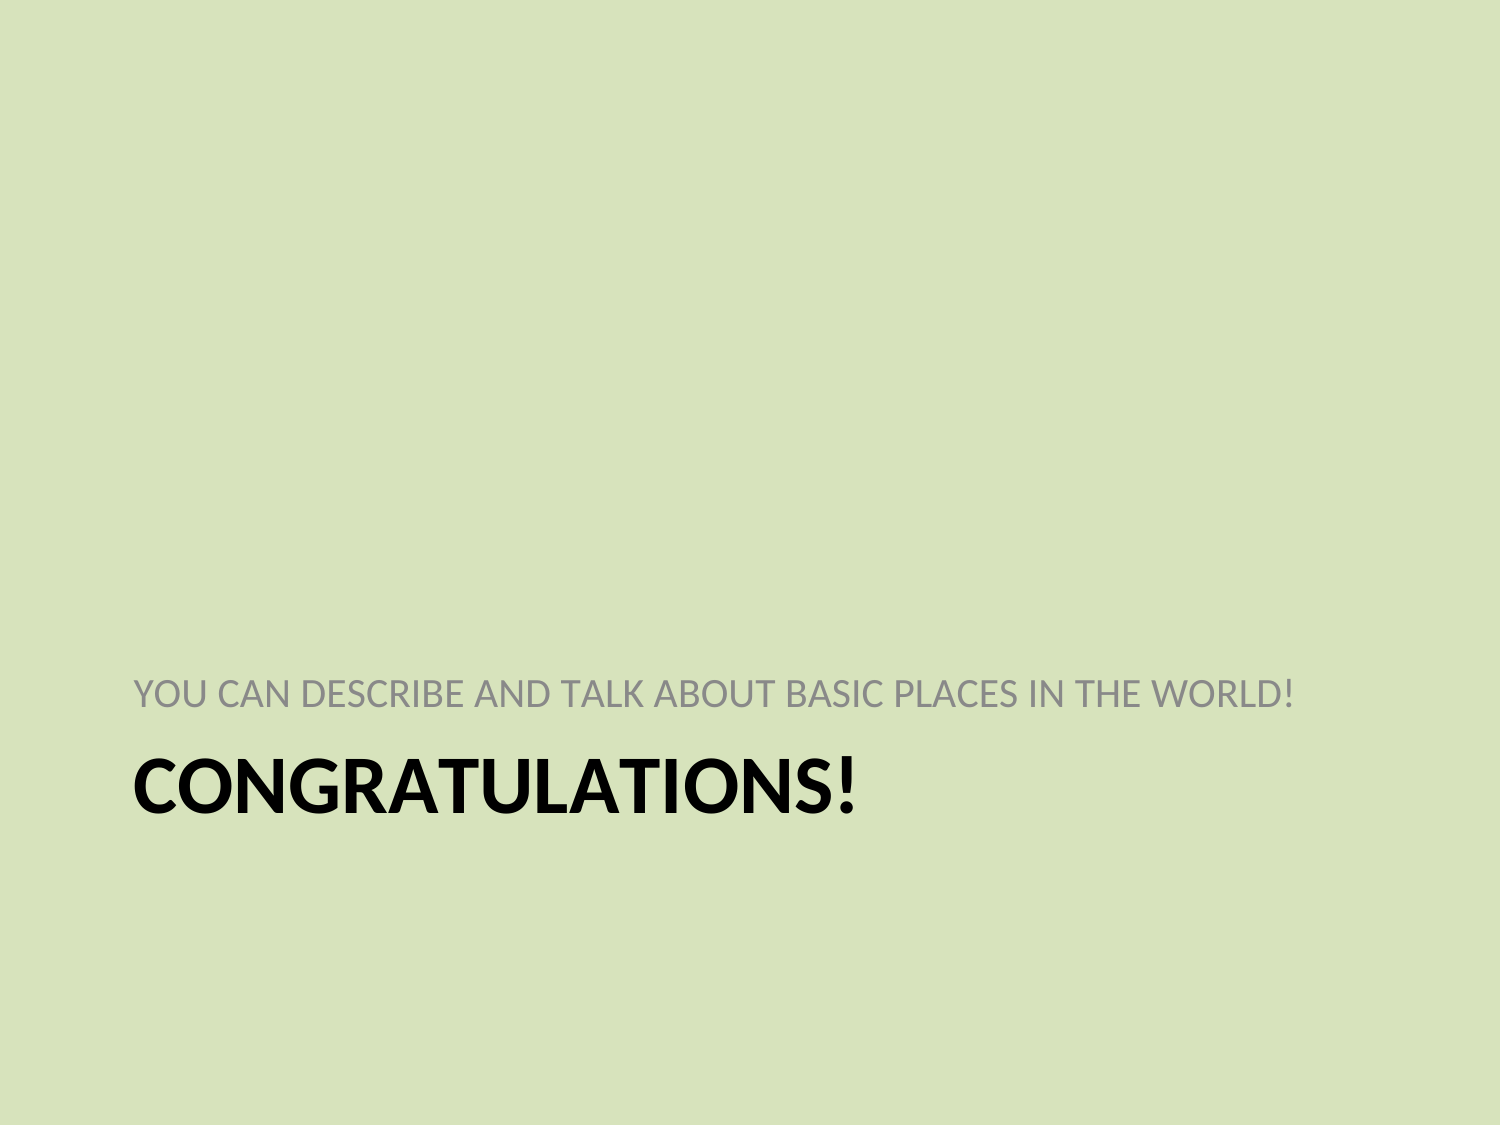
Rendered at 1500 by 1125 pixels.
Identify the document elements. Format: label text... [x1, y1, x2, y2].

list YOU CAN DESCRIBE AND TALK ABOUT BASIC PLACES IN THE WORLD! [118, 476, 1394, 723]
title CONGRATULATIONS! [118, 723, 1394, 947]
